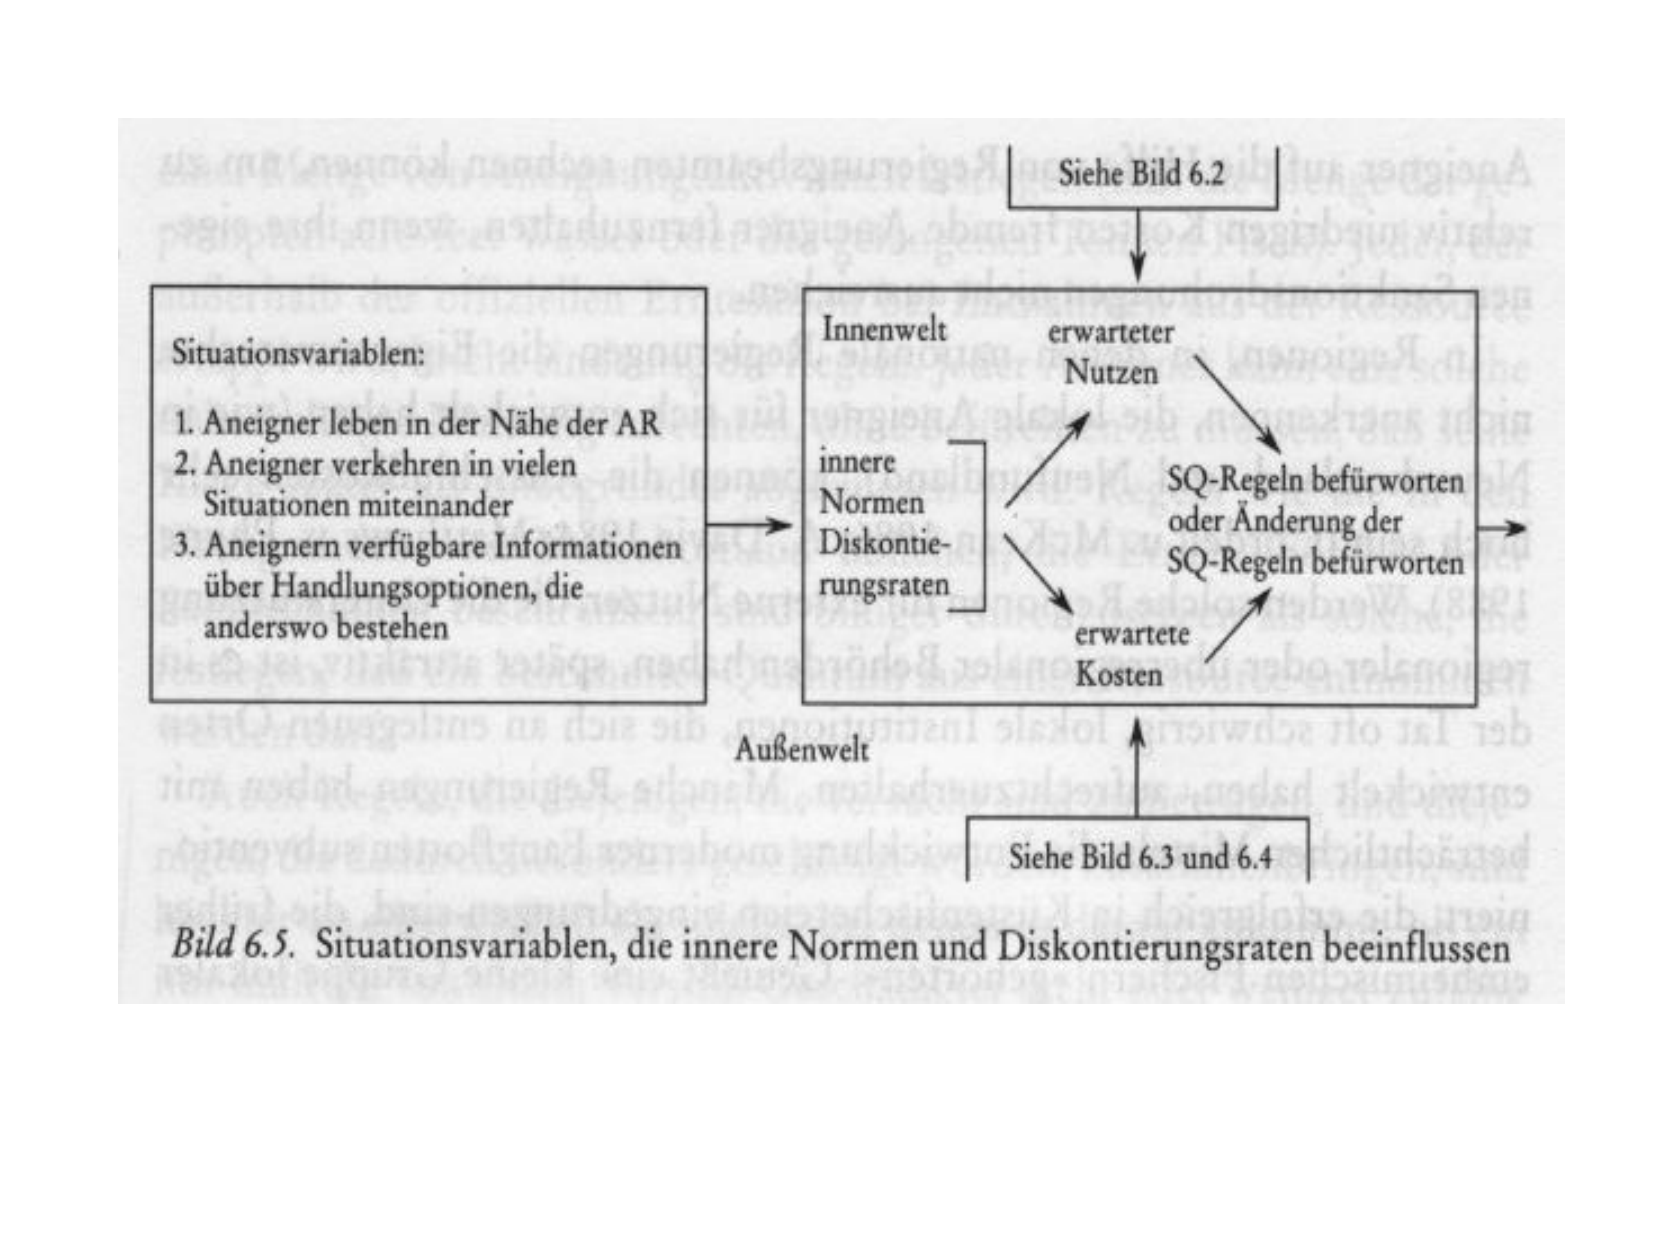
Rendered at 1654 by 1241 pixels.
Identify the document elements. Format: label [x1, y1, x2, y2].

picture [118, 118, 1565, 1004]
